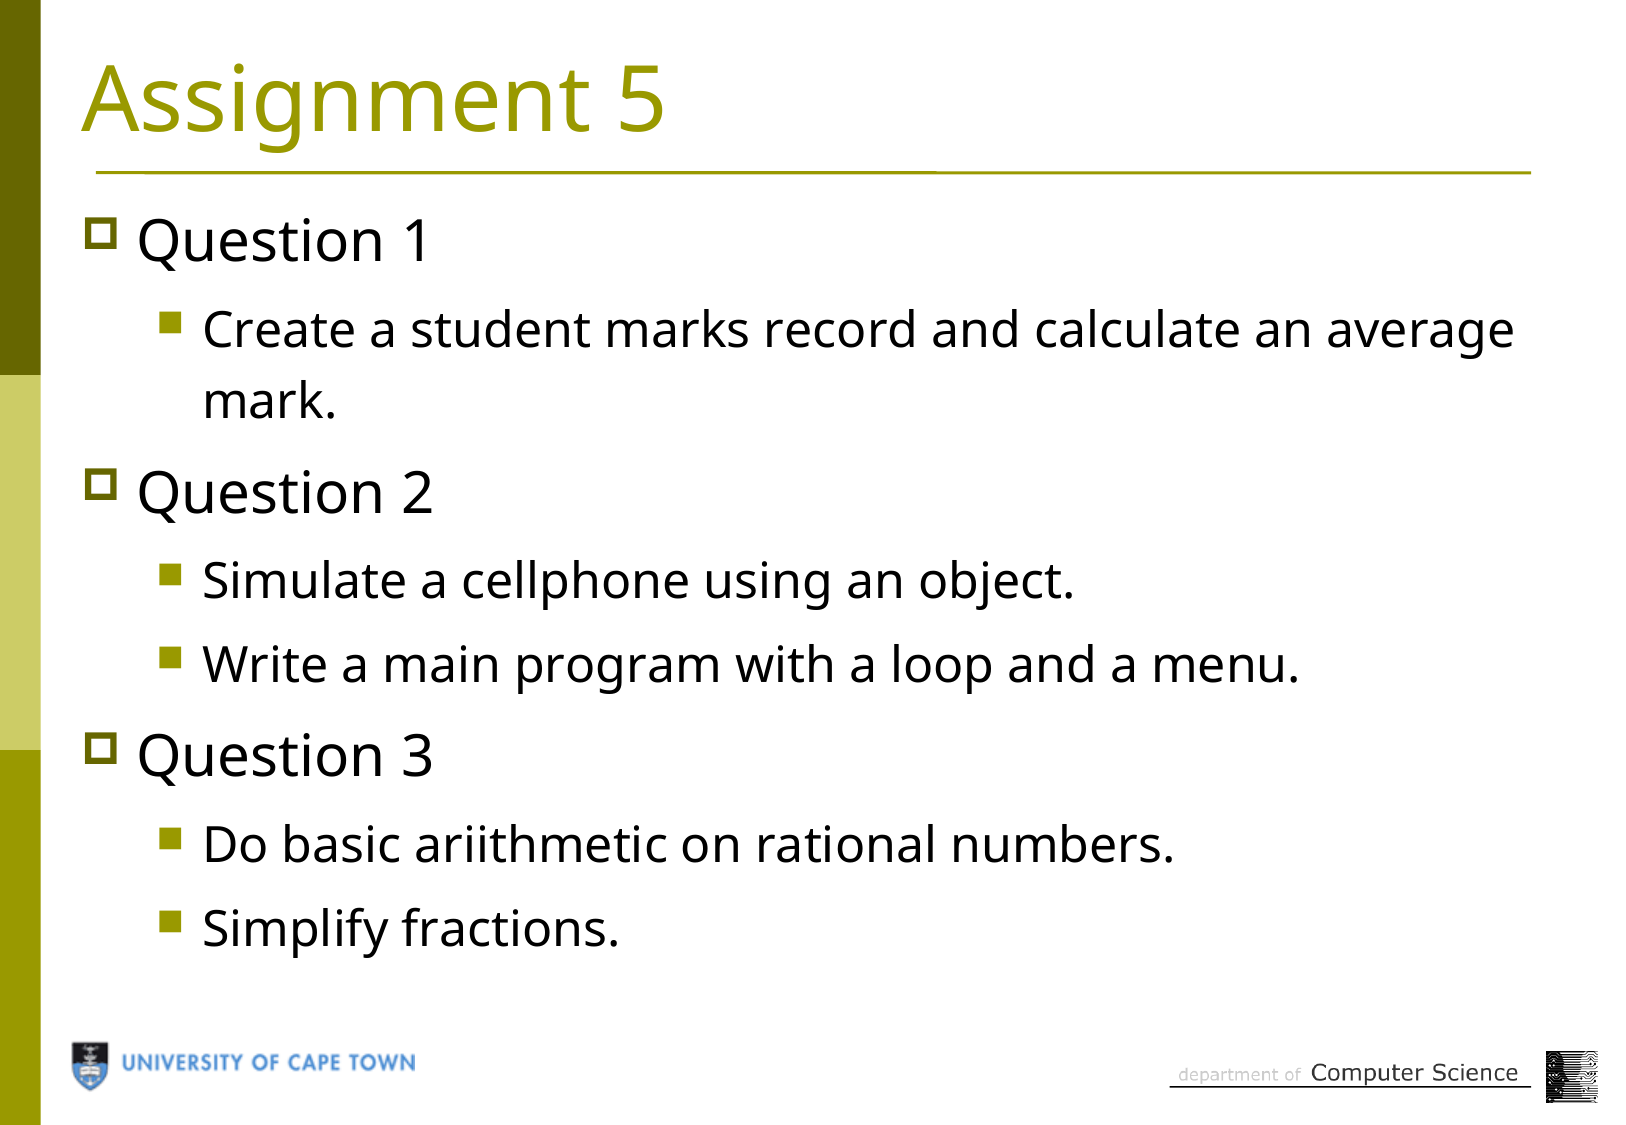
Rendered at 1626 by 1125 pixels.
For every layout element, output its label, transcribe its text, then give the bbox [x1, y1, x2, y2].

picture [1169, 1043, 1532, 1091]
title Assignment 5 [81, 36, 1543, 165]
picture [61, 1024, 415, 1103]
picture [1546, 1051, 1598, 1103]
list Question 1 Create a student marks record and calculate an average mark. Question 2 Simulate a cellphone using an object. Write a main program with a loop and a menu. Question 3 Do basic ariithmetic on rational numbers. Simplify fractions. [81, 196, 1543, 991]
